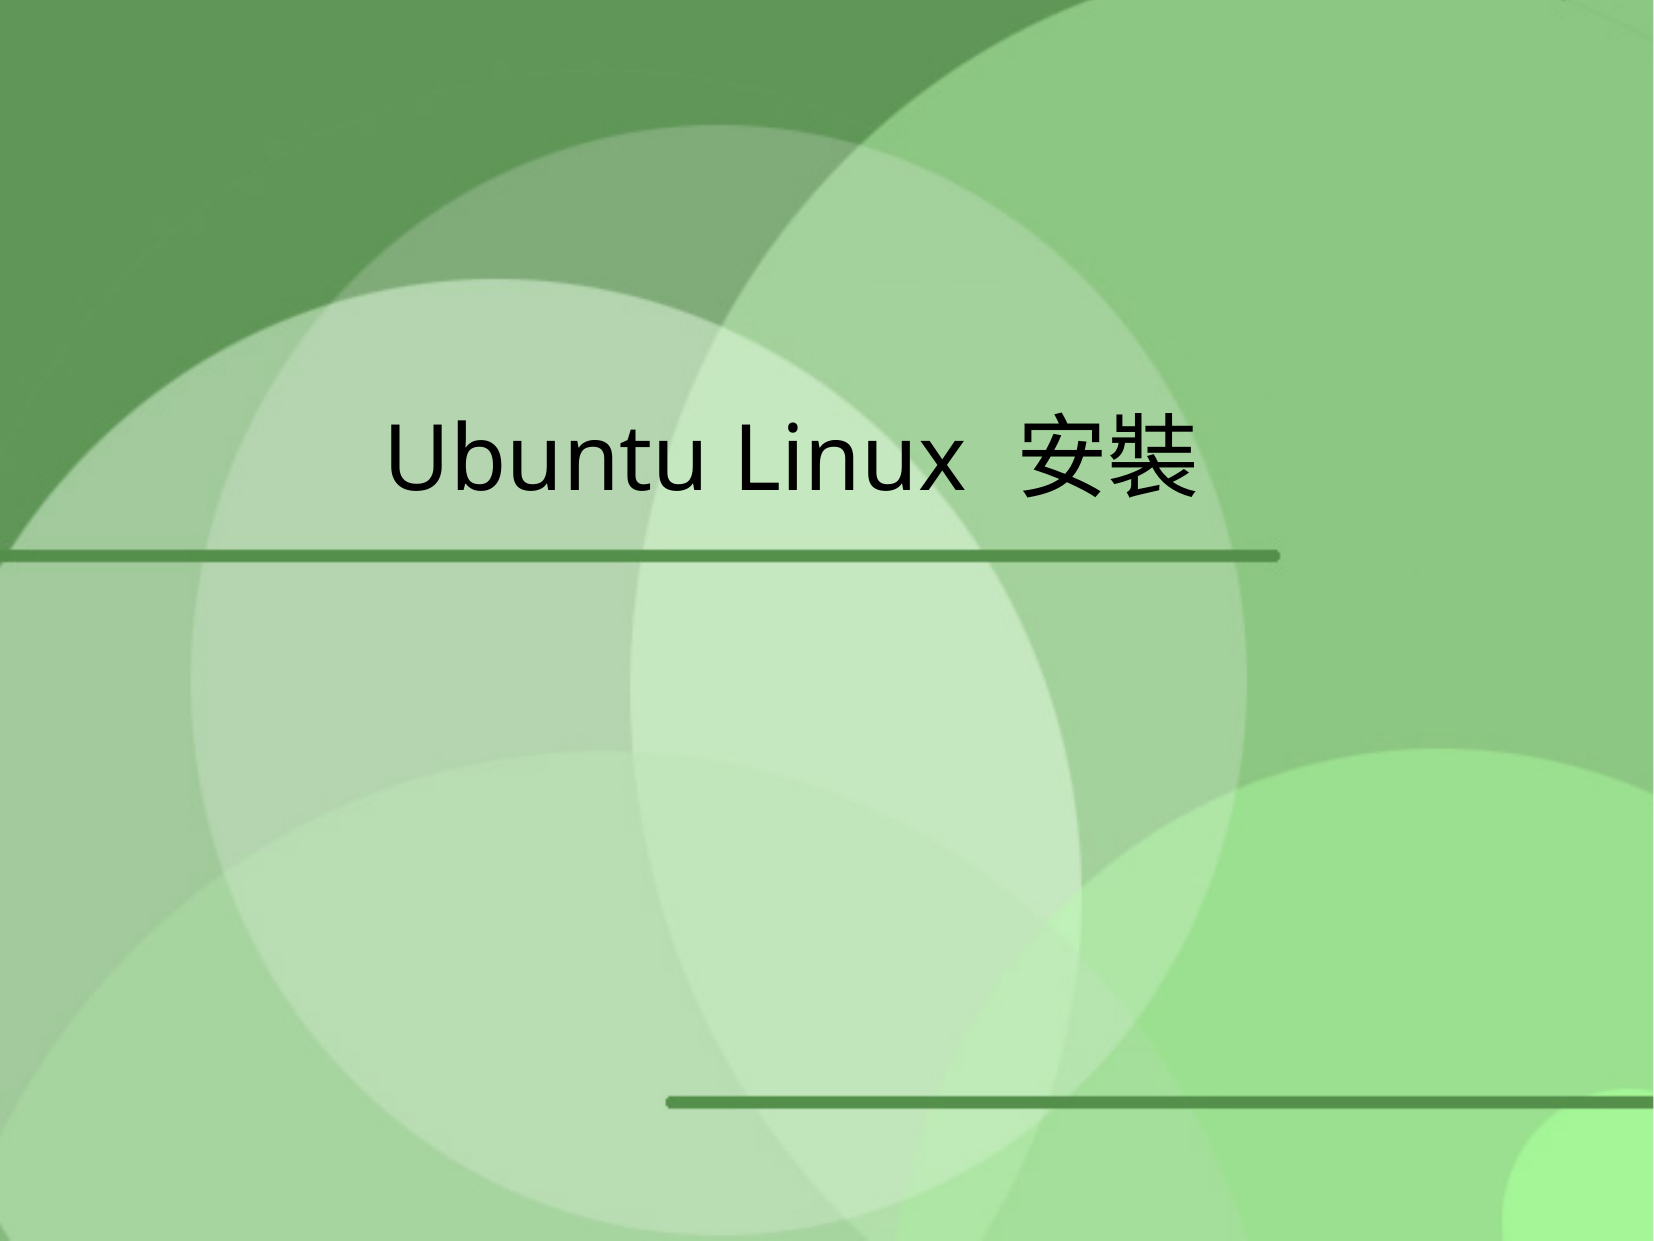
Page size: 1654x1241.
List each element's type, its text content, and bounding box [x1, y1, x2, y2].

title Ubuntu Linux 安裝 [224, 354, 1359, 547]
picture [0, 0, 1654, 1241]
